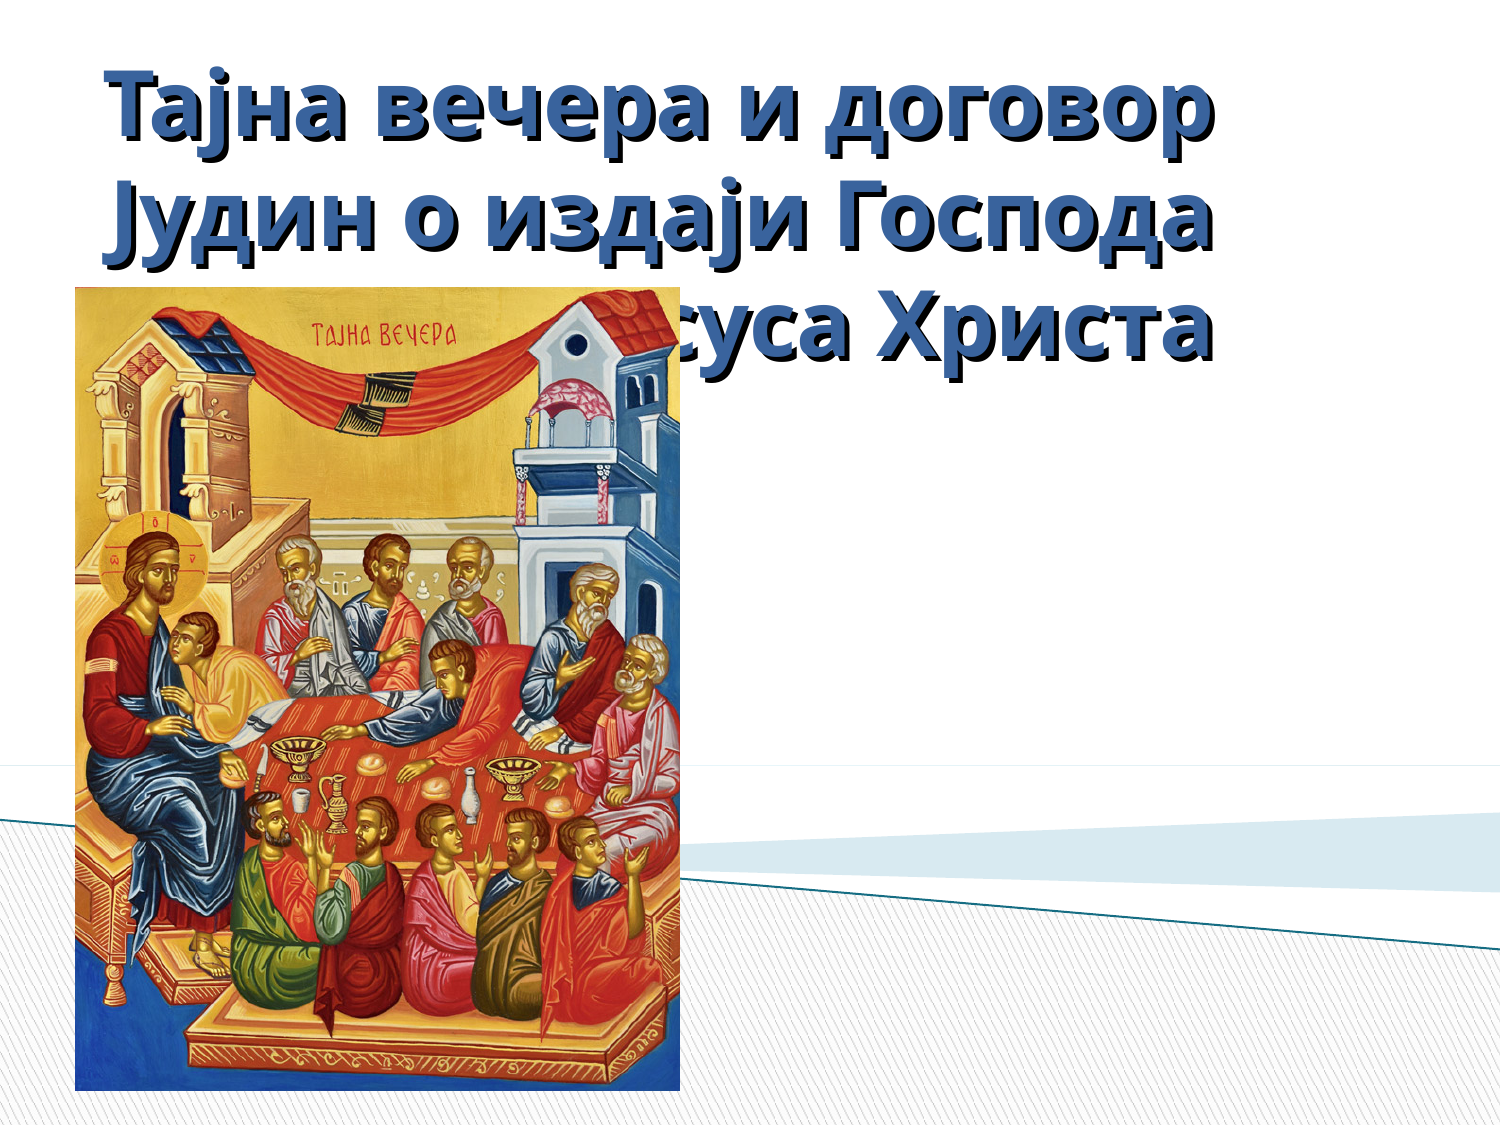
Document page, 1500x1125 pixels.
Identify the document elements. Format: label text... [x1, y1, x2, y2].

picture [0, 287, 680, 1091]
title Тајна вечера и договор Јудин о издаји Господа Исуса Христа [87, 37, 1363, 376]
